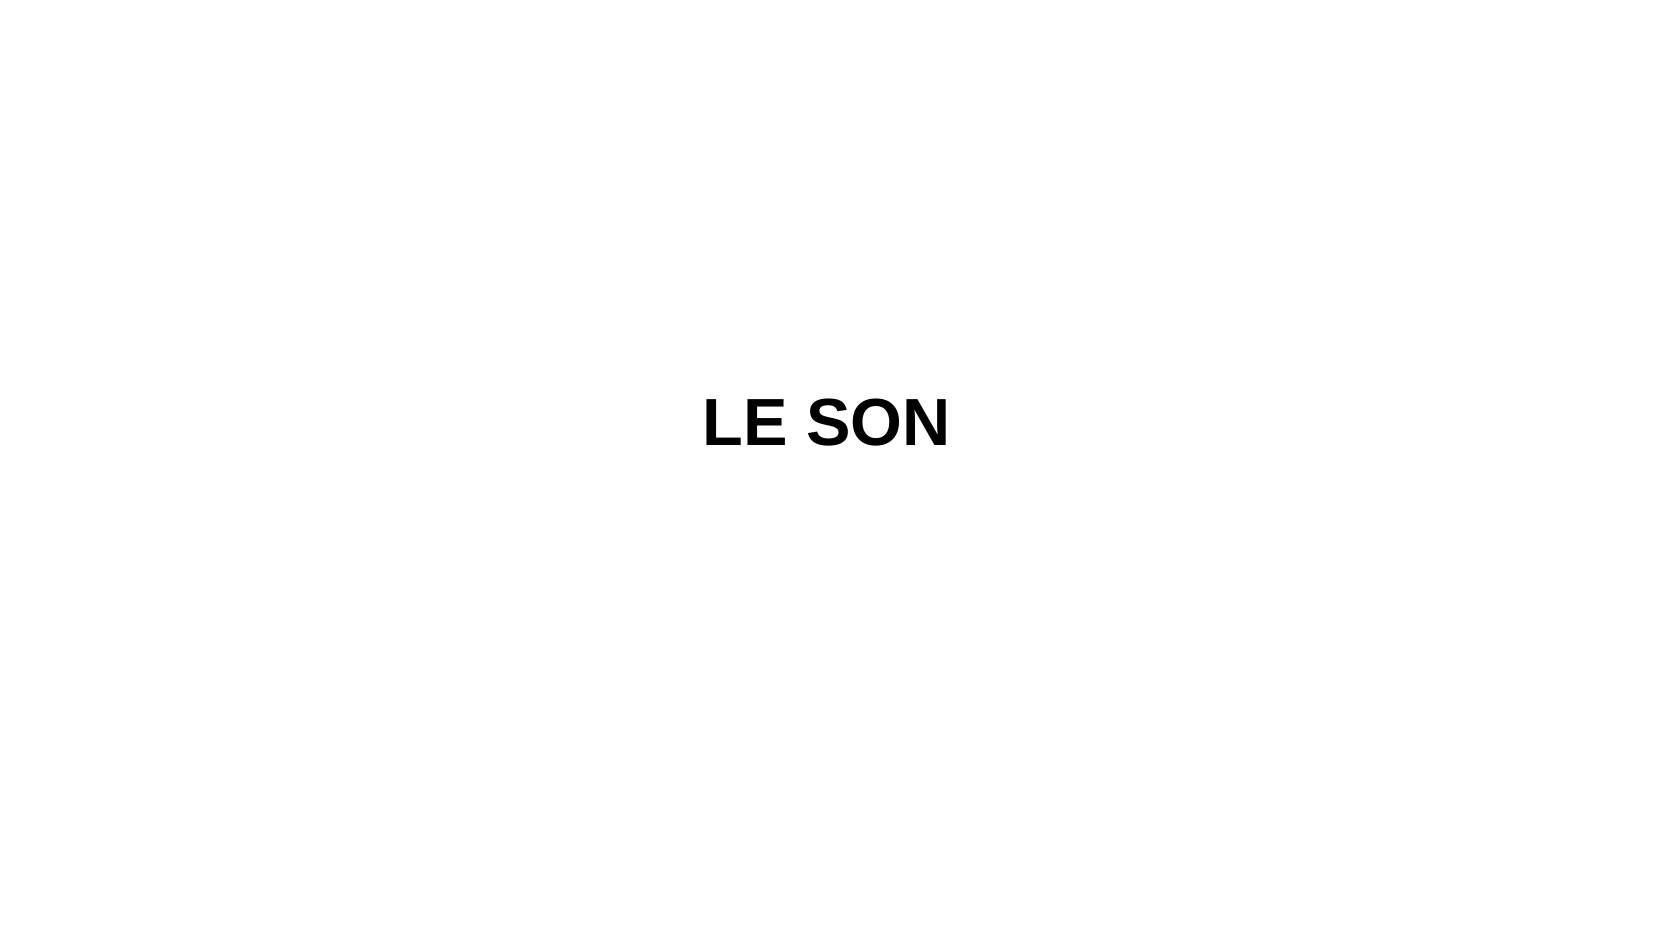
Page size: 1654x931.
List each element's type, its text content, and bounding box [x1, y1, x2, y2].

subtitle LE SON [82, 88, 1571, 758]
